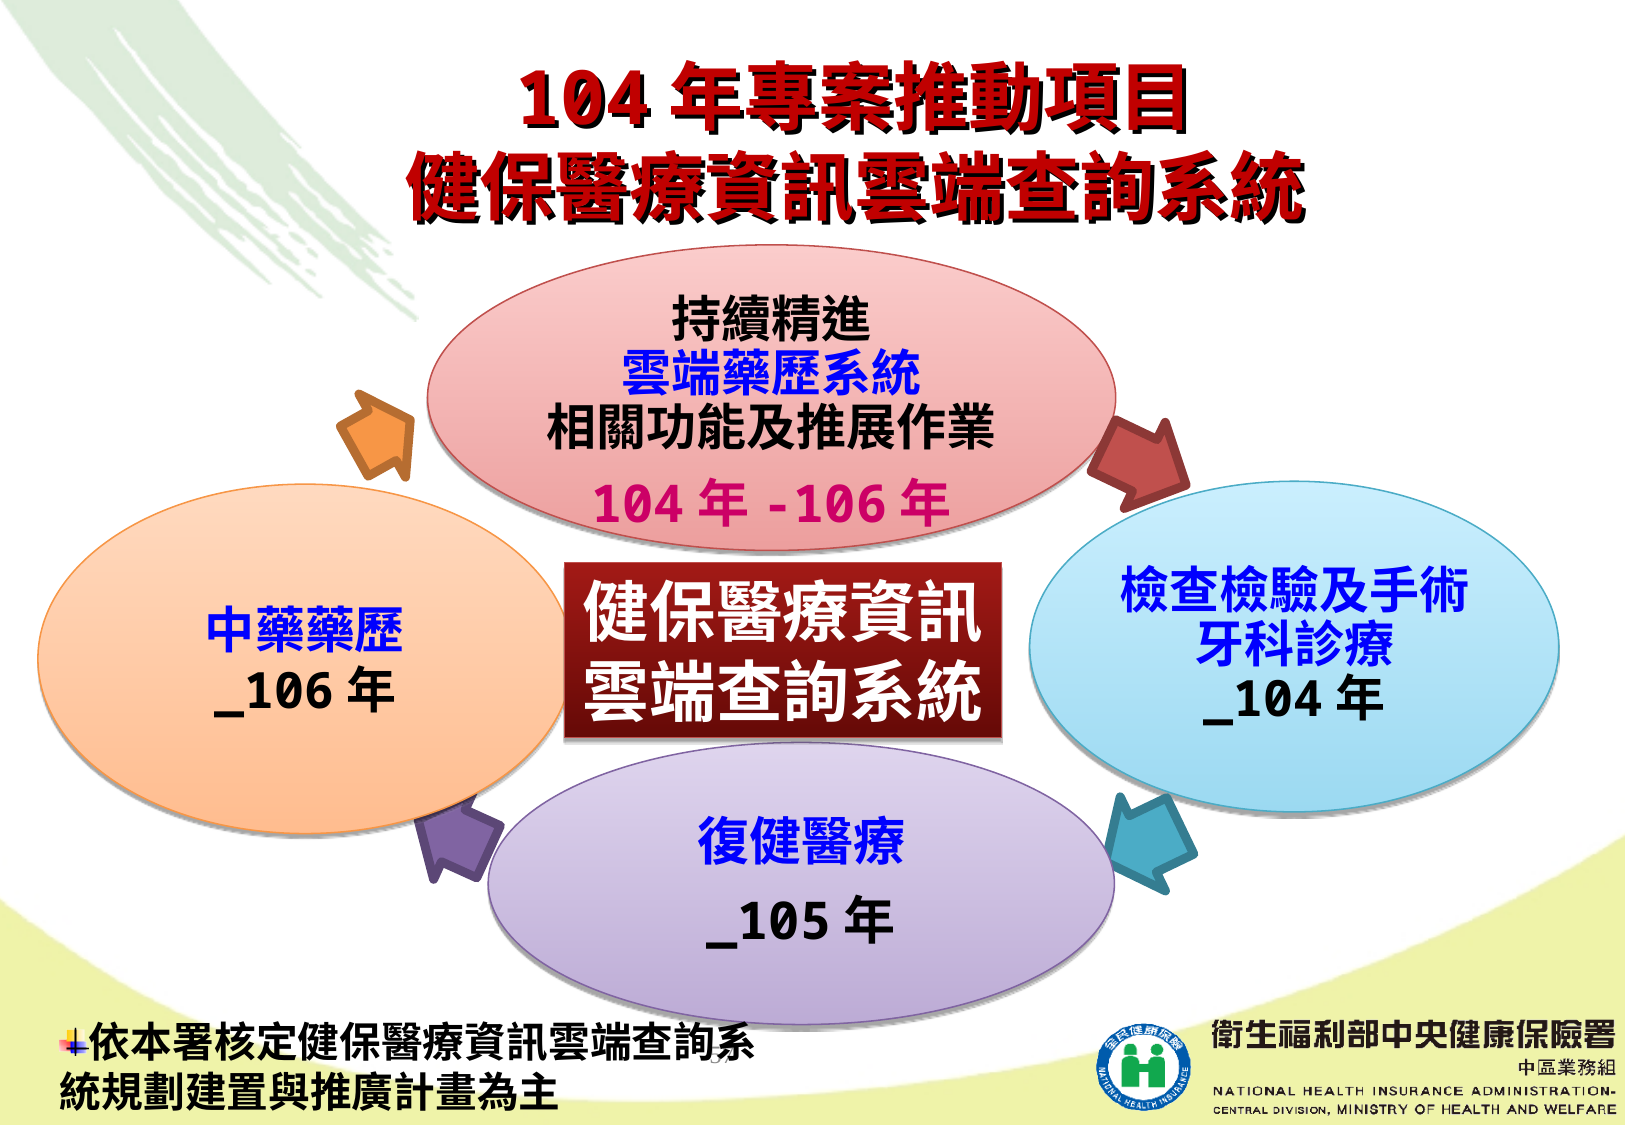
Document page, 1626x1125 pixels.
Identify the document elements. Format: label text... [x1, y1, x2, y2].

title 104年專案推動項目 健保醫療資訊雲端查詢系統 [234, 35, 1474, 244]
text_box [1107, 796, 1194, 891]
text_box 健保醫療資訊雲端查詢系統 [564, 562, 1002, 737]
text_box [1091, 419, 1187, 509]
text_box 持續精進 雲端藥歷系統 相關功能及推展作業 104年-106年 [427, 244, 1116, 551]
text_box [772, 1023, 1074, 1084]
text_box 依本署核定健保醫療資訊雲端查詢系 統規劃建置與推廣計畫為主 [45, 1009, 772, 1124]
text_box [340, 394, 411, 478]
text_box 中藥藥歷 _106年 [37, 484, 564, 834]
text_box [418, 796, 501, 880]
text_box 復健醫療 _105年 [488, 742, 1115, 1025]
text_box 檢查檢驗及手術 牙科診療 _104年 [1029, 481, 1559, 812]
